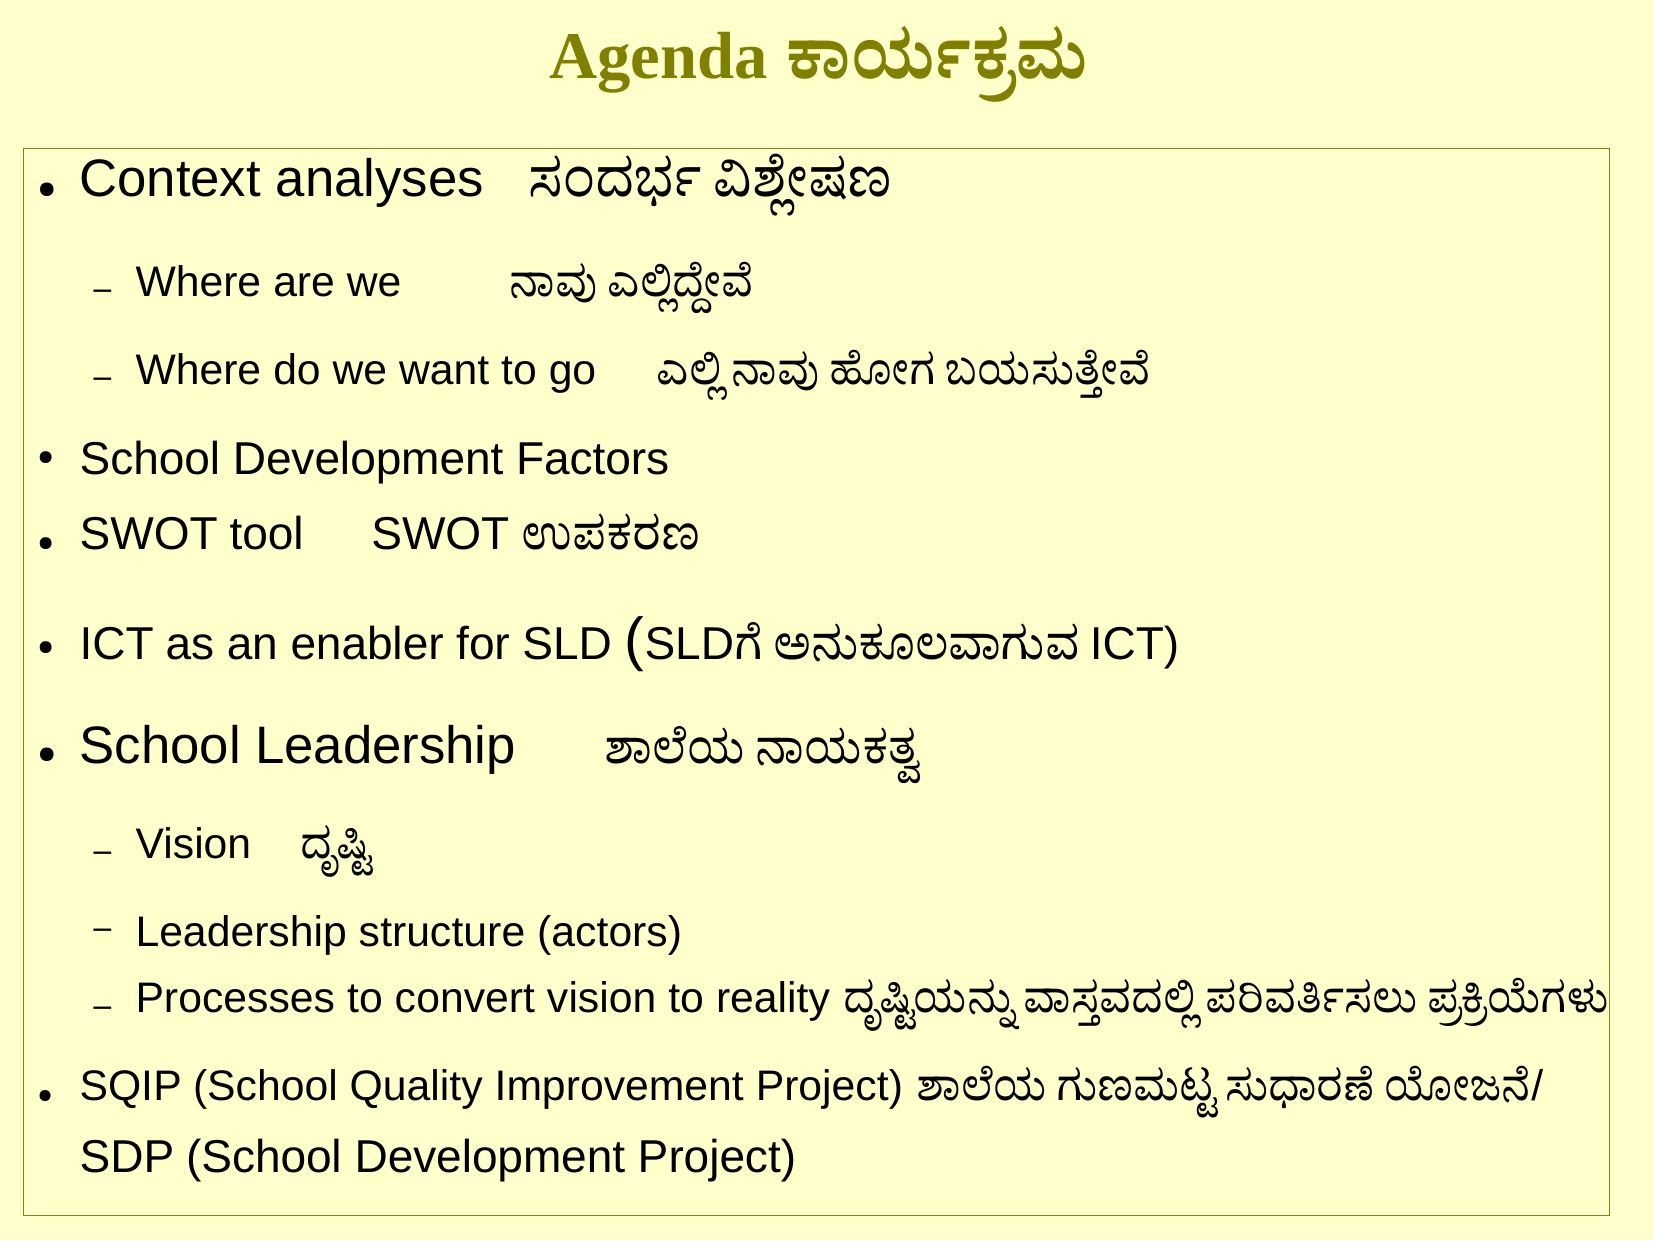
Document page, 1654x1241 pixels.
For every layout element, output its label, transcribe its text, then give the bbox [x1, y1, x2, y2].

list Context analyses ಸಂದರ್ಭ ವಿಶ್ಲೇಷಣ Where are we ನಾವು ಎಲ್ಲಿದ್ದೇವೆ Where do we want to go ಎಲ್ಲಿ ನಾವು ಹೋಗ ಬಯಸುತ್ತೇವೆ School Development Factors SWOT tool SWOT ಉಪಕರಣ ICT as an enabler for SLD (SLDಗೆ ಅನುಕೂಲವಾಗುವ ICT) School Leadership ಶಾಲೆಯ ನಾಯಕತ್ವ Vision ದೃಷ್ಟಿ Leadership structure (actors) Processes to convert vision to reality ದೃಷ್ಟಿಯನ್ನು ವಾಸ್ತವದಲ್ಲಿ ಪರಿವರ್ತಿಸಲು ಪ್ರಕ್ರಿಯೆಗಳು SQIP (School Quality Improvement Project) ಶಾಲೆಯ ಗುಣಮಟ್ಟ ಸುಧಾರಣೆ ಯೋಜನೆ/ SDP (School Development Project) [23, 148, 1610, 1216]
title Agenda ಕಾರ್ಯಕ್ರಮ [82, 19, 1571, 125]
